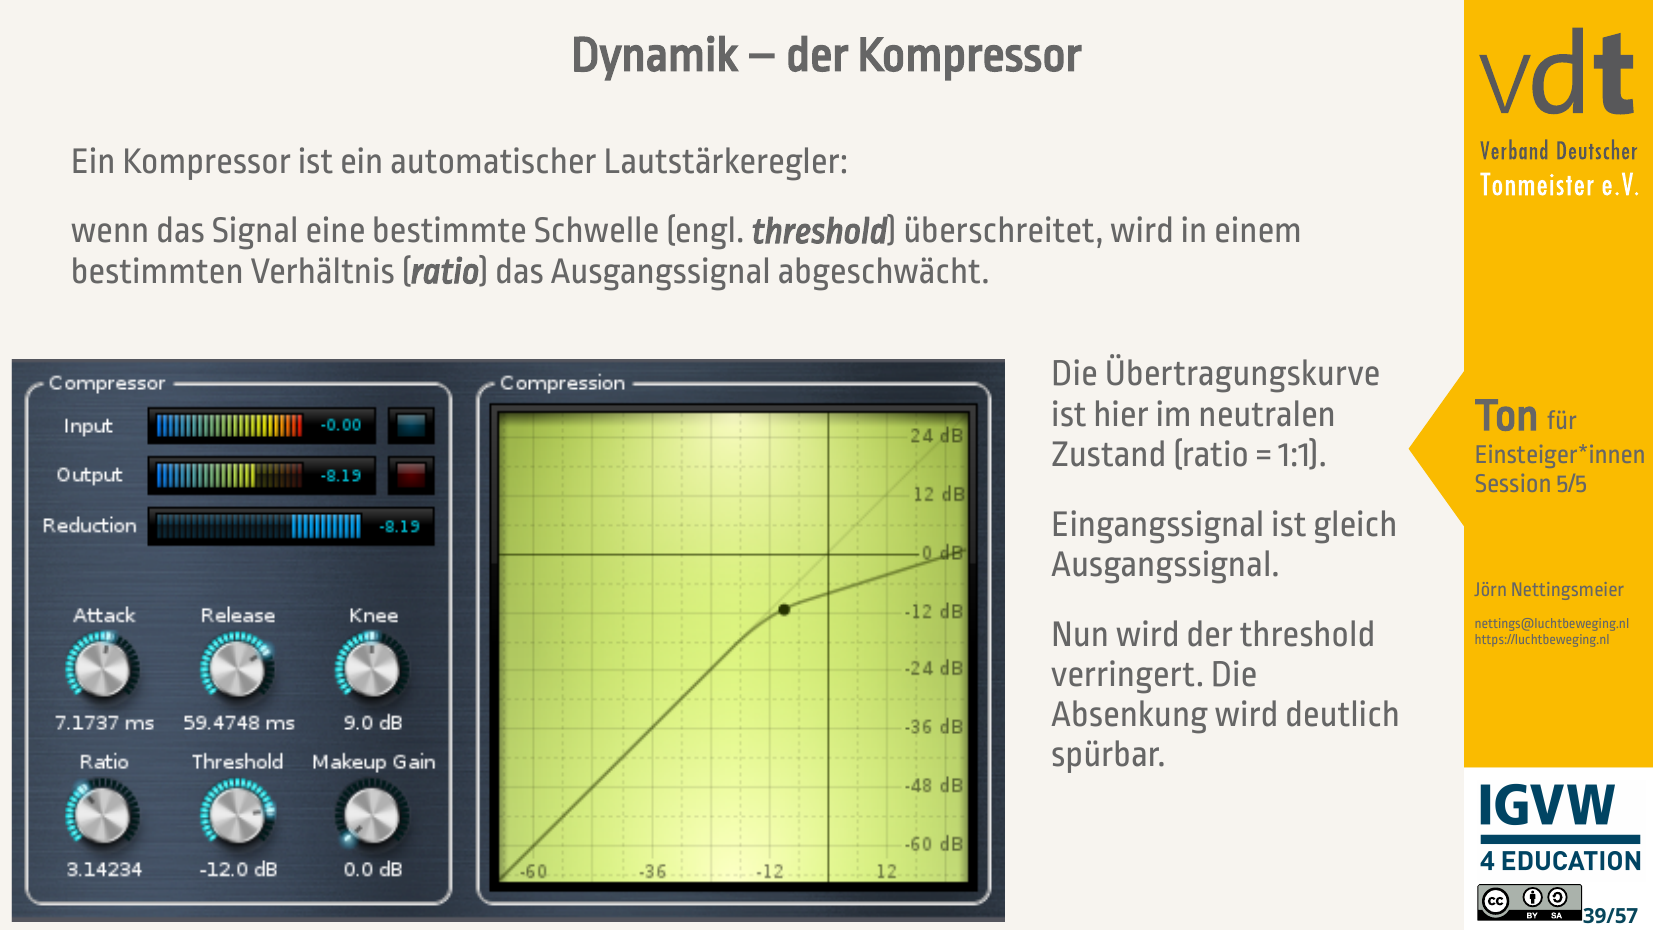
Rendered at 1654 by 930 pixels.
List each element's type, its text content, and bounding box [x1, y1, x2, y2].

picture [11, 359, 1005, 922]
list Die Übertragungskurve ist hier im neutralen Zustand (ratio = 1:1). Eingangssignal ist gleich Ausgangssignal. Nun wird der threshold verringert. Die Absenkung wird deutlich spürbar. [980, 354, 1418, 930]
title Dynamik – der Kompressor [82, 4, 1571, 107]
list Ein Kompressor ist ein automatischer Lautstärkeregler: wenn das Signal eine bestimmte Schwelle (engl. threshold) überschreitet, wird in einem bestimmten Verhältnis (ratio) das Ausgangssignal abgeschwächt. [0, 141, 1453, 343]
picture [1477, 780, 1646, 882]
